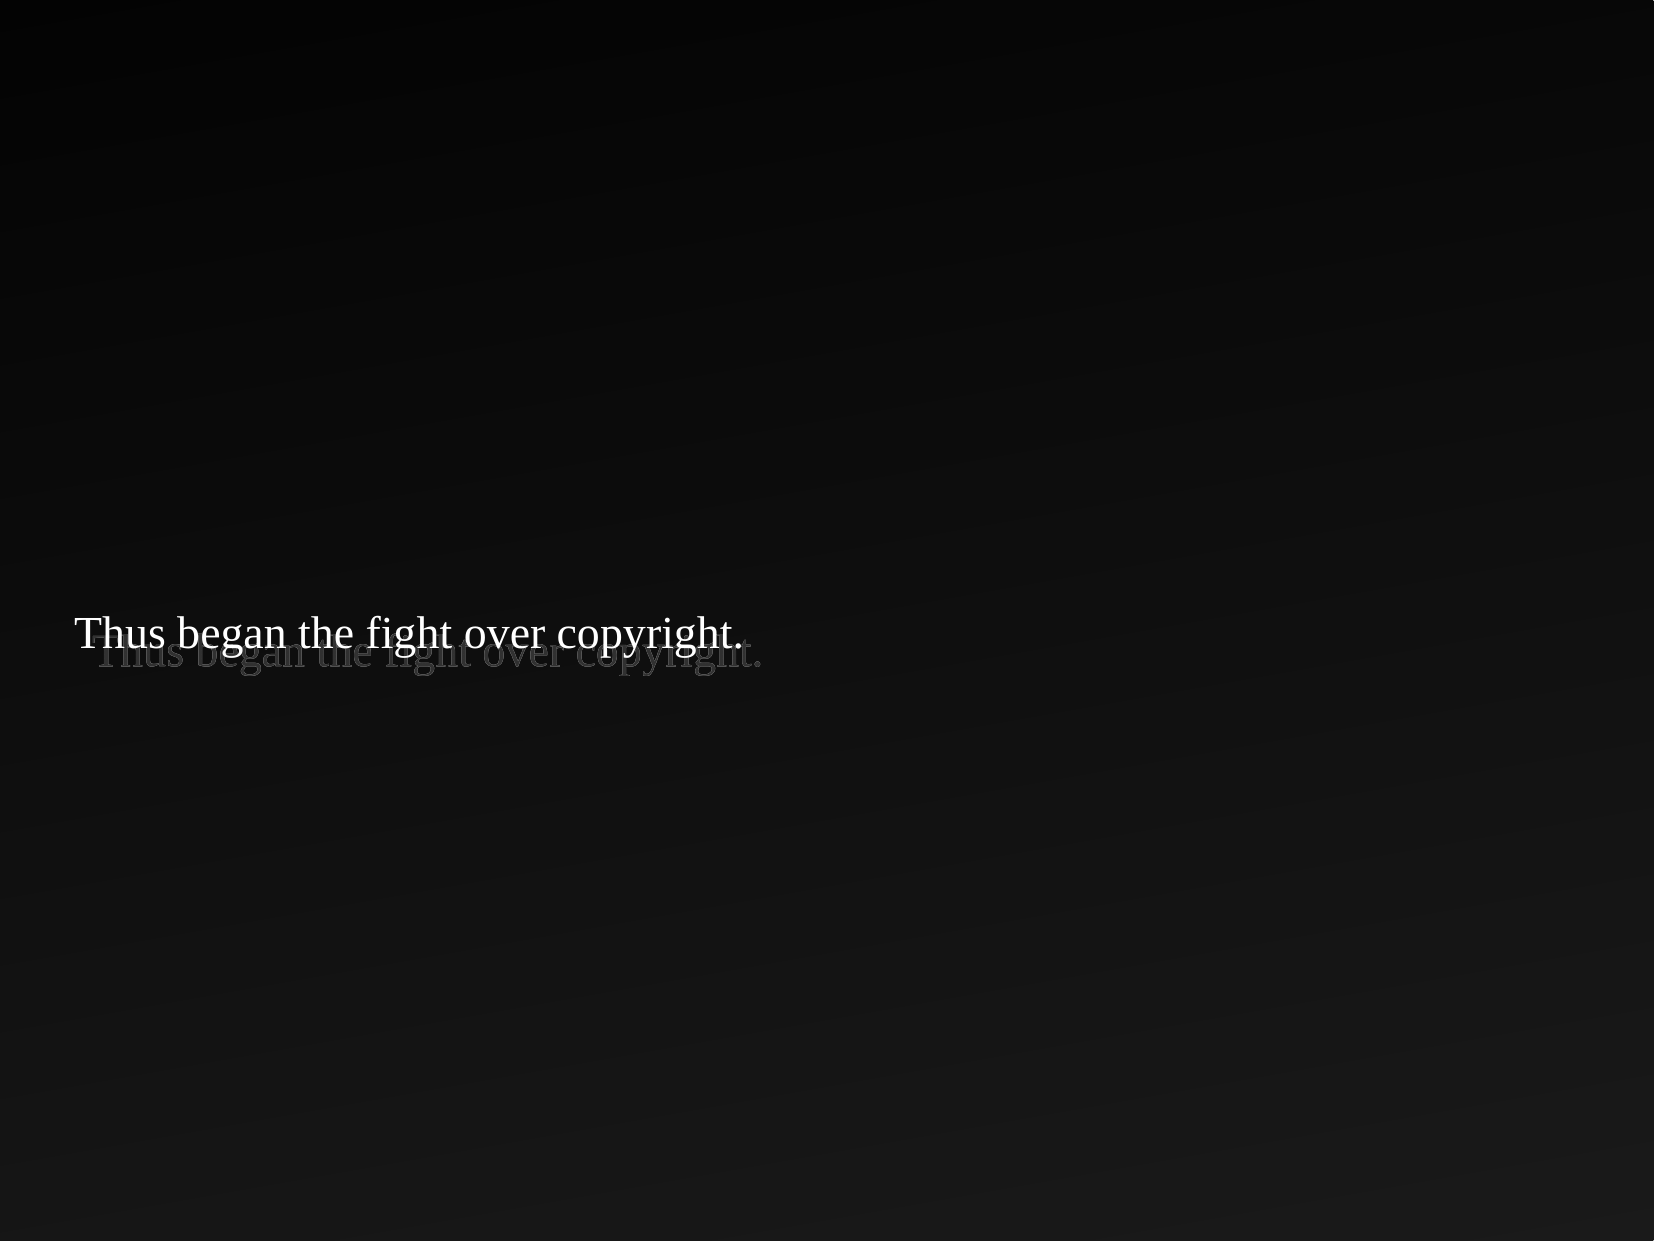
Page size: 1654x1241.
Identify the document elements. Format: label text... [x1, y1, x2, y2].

text_box Thus began the fight over copyright. [59, 600, 760, 666]
